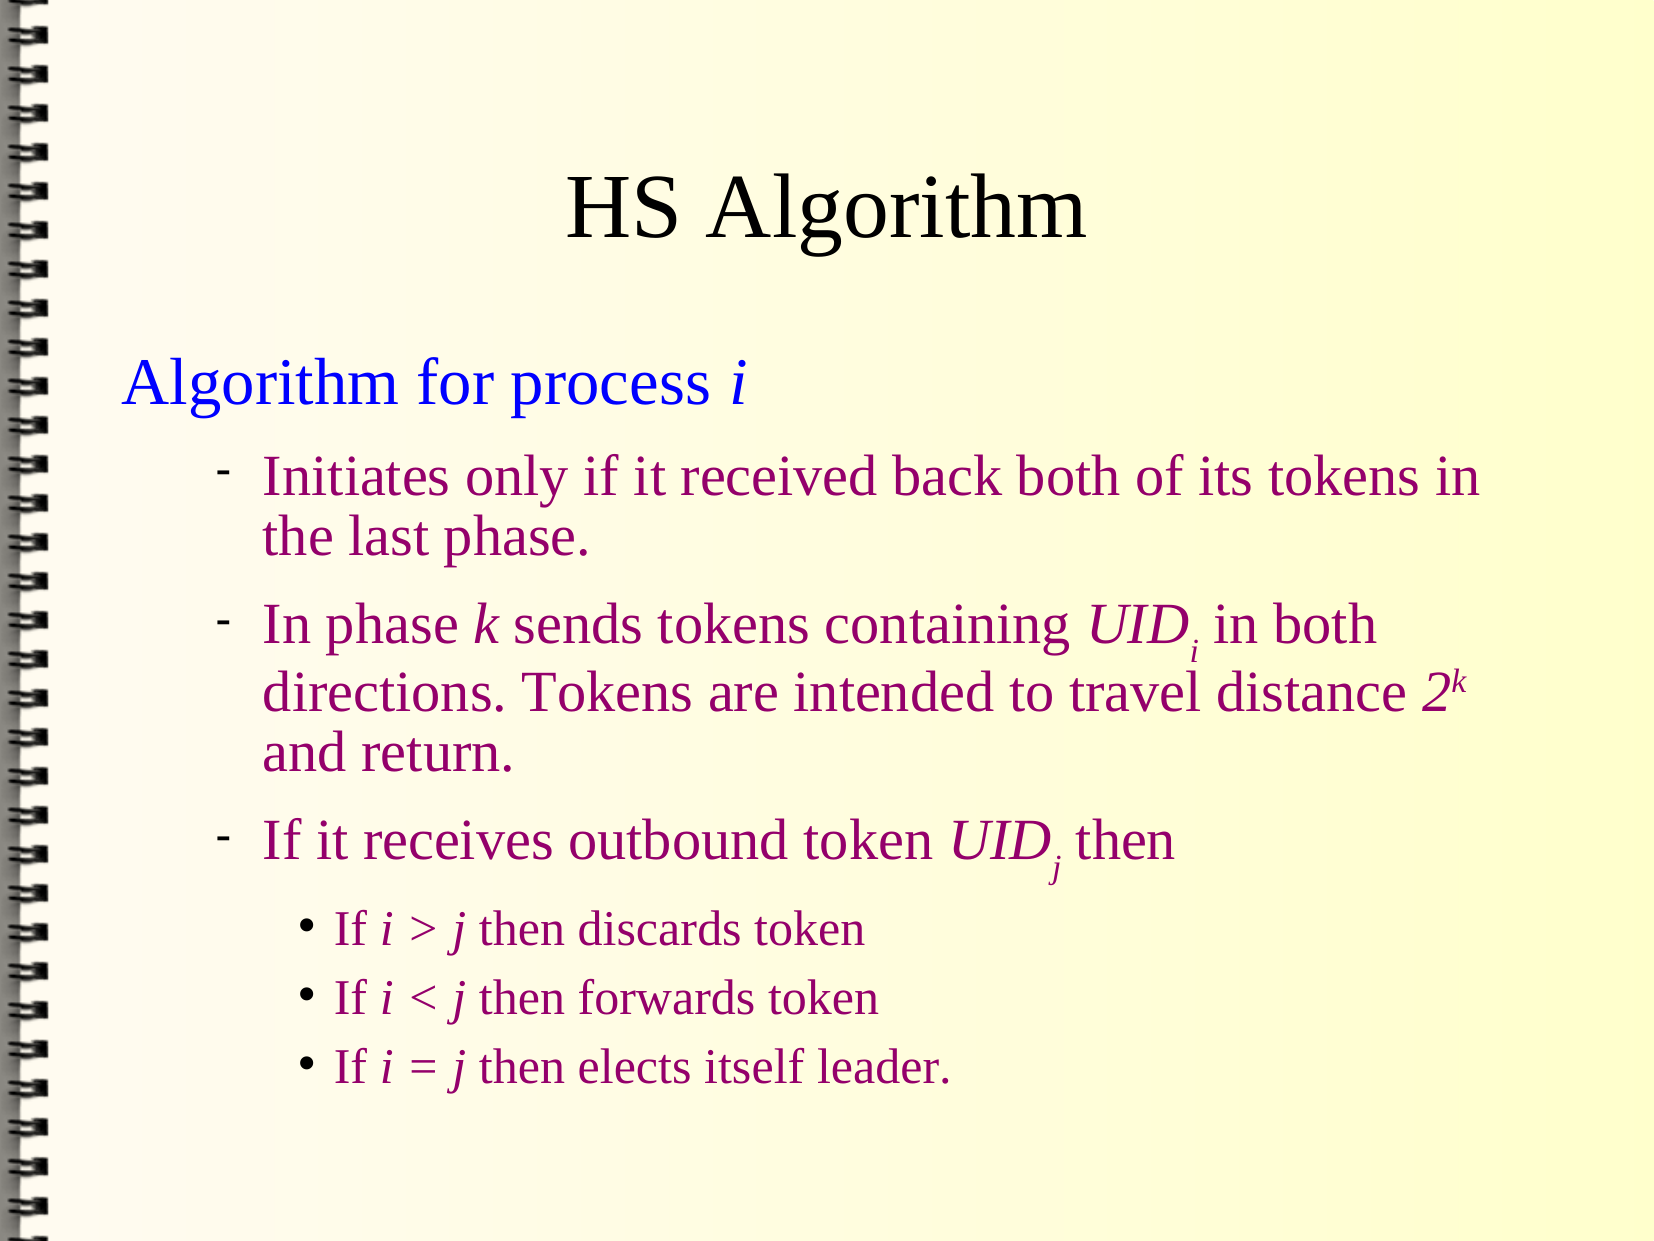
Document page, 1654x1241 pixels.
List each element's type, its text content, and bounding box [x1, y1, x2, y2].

list Algorithm for process i Initiates only if it received back both of its tokens in the last phase. In phase k sends tokens containing UIDi in both directions. Tokens are intended to travel distance 2k and return. If it receives outbound token UIDj then If i > j then discards token If i < j then forwards token If i = j then elects itself leader. [121, 344, 1534, 1112]
title HS Algorithm [121, 102, 1534, 310]
picture [0, 0, 1654, 1241]
